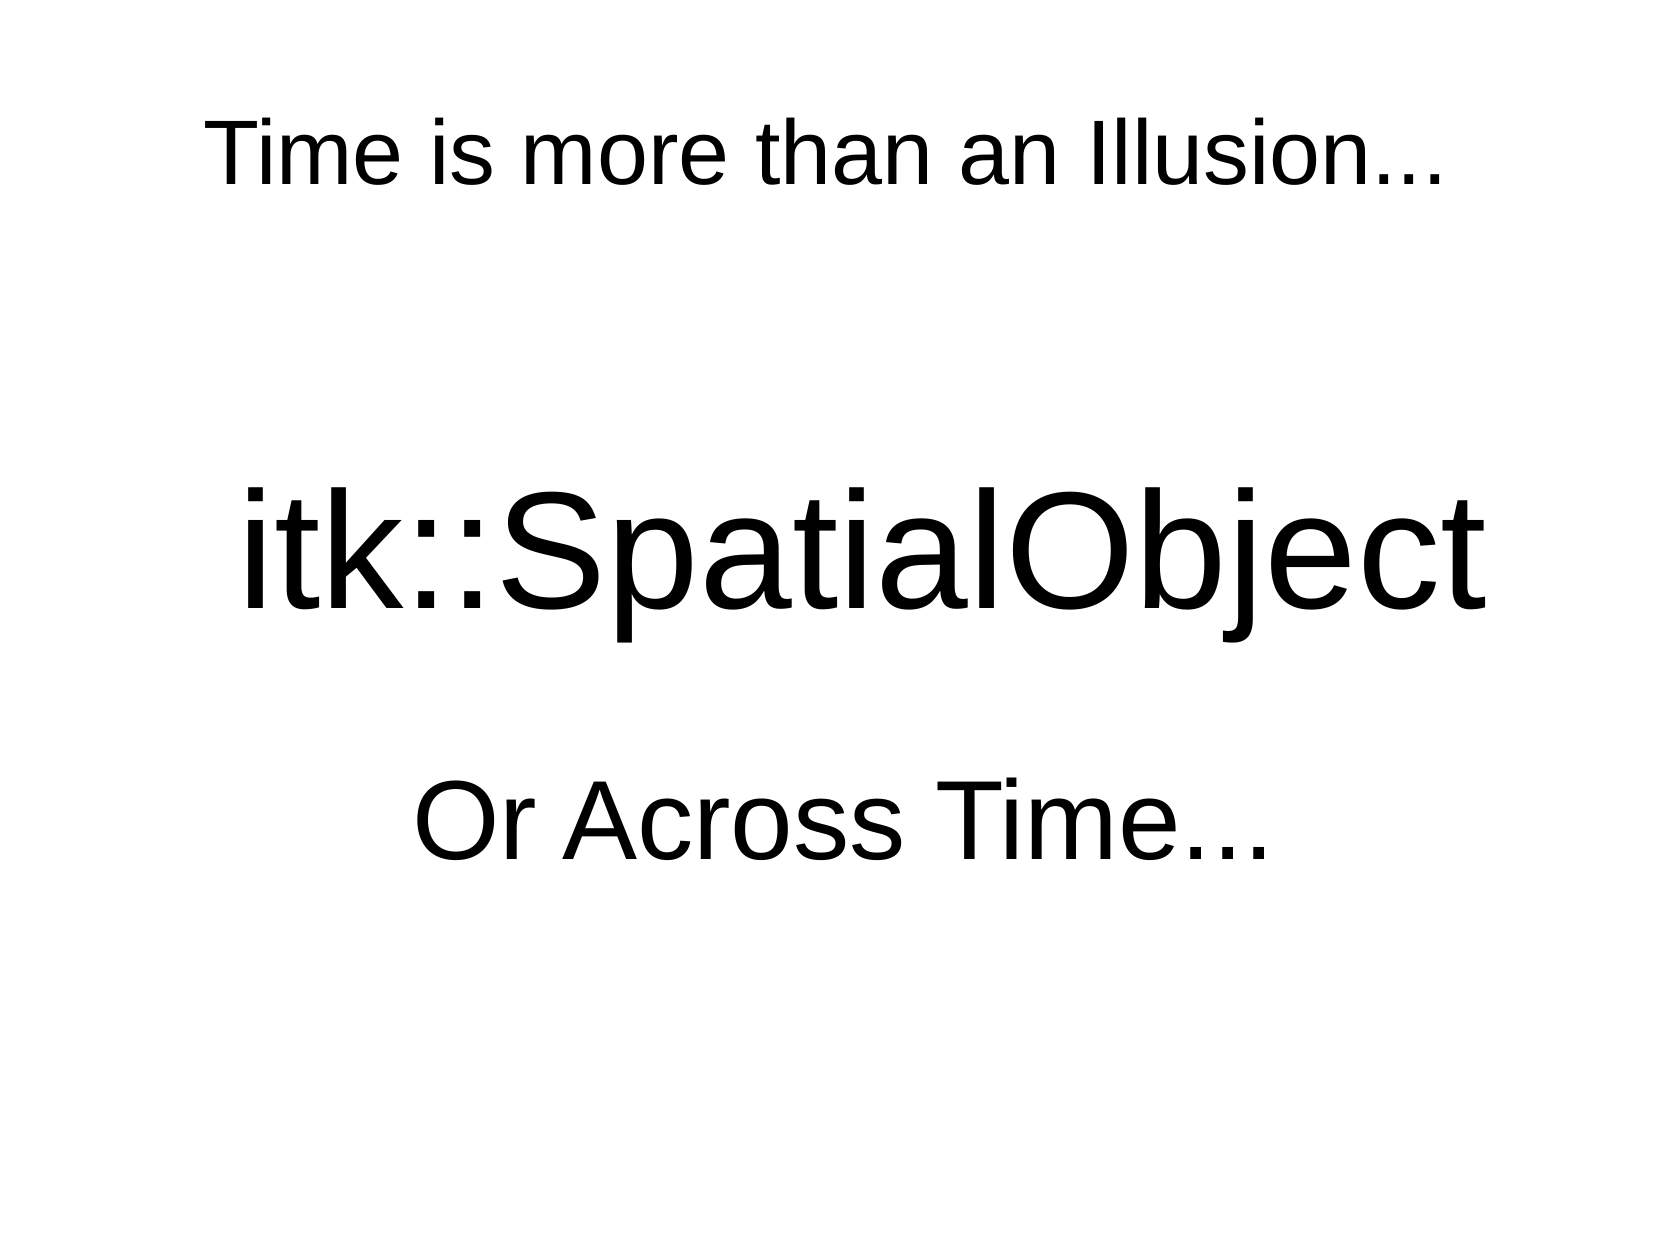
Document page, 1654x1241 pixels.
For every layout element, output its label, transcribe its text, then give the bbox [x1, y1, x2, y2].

title Time is more than an Illusion... [82, 49, 1571, 257]
text_box itk::SpatialObject [187, 450, 1538, 652]
text_box Or Across Time... [375, 750, 1313, 891]
